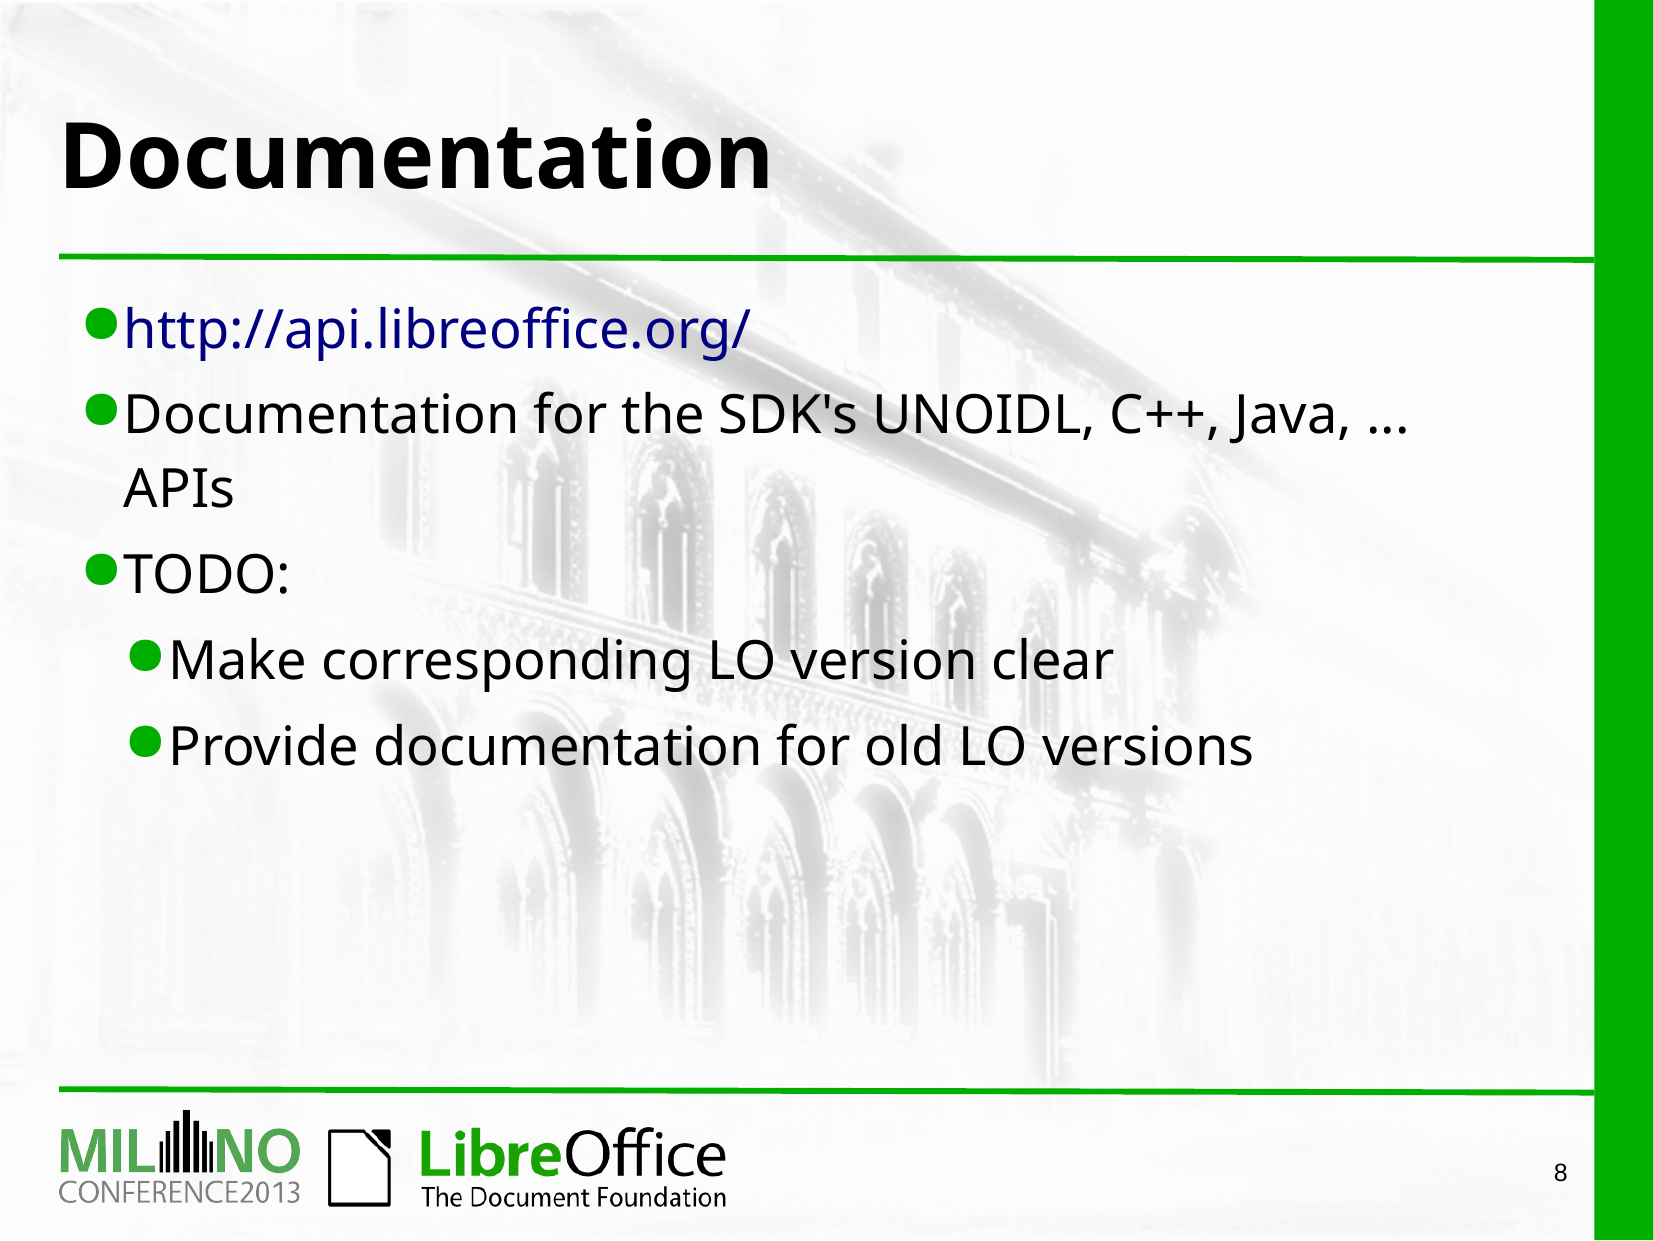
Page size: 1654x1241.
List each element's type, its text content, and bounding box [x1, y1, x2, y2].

picture [0, 1, 1594, 1241]
list http://api.libreoffice.org/ Documentation for the SDK's UNOIDL, C++, Java, ... APIs TODO: Make corresponding LO version clear Provide documentation for old LO versions [35, 290, 1524, 1010]
title Documentation [59, 49, 1548, 257]
